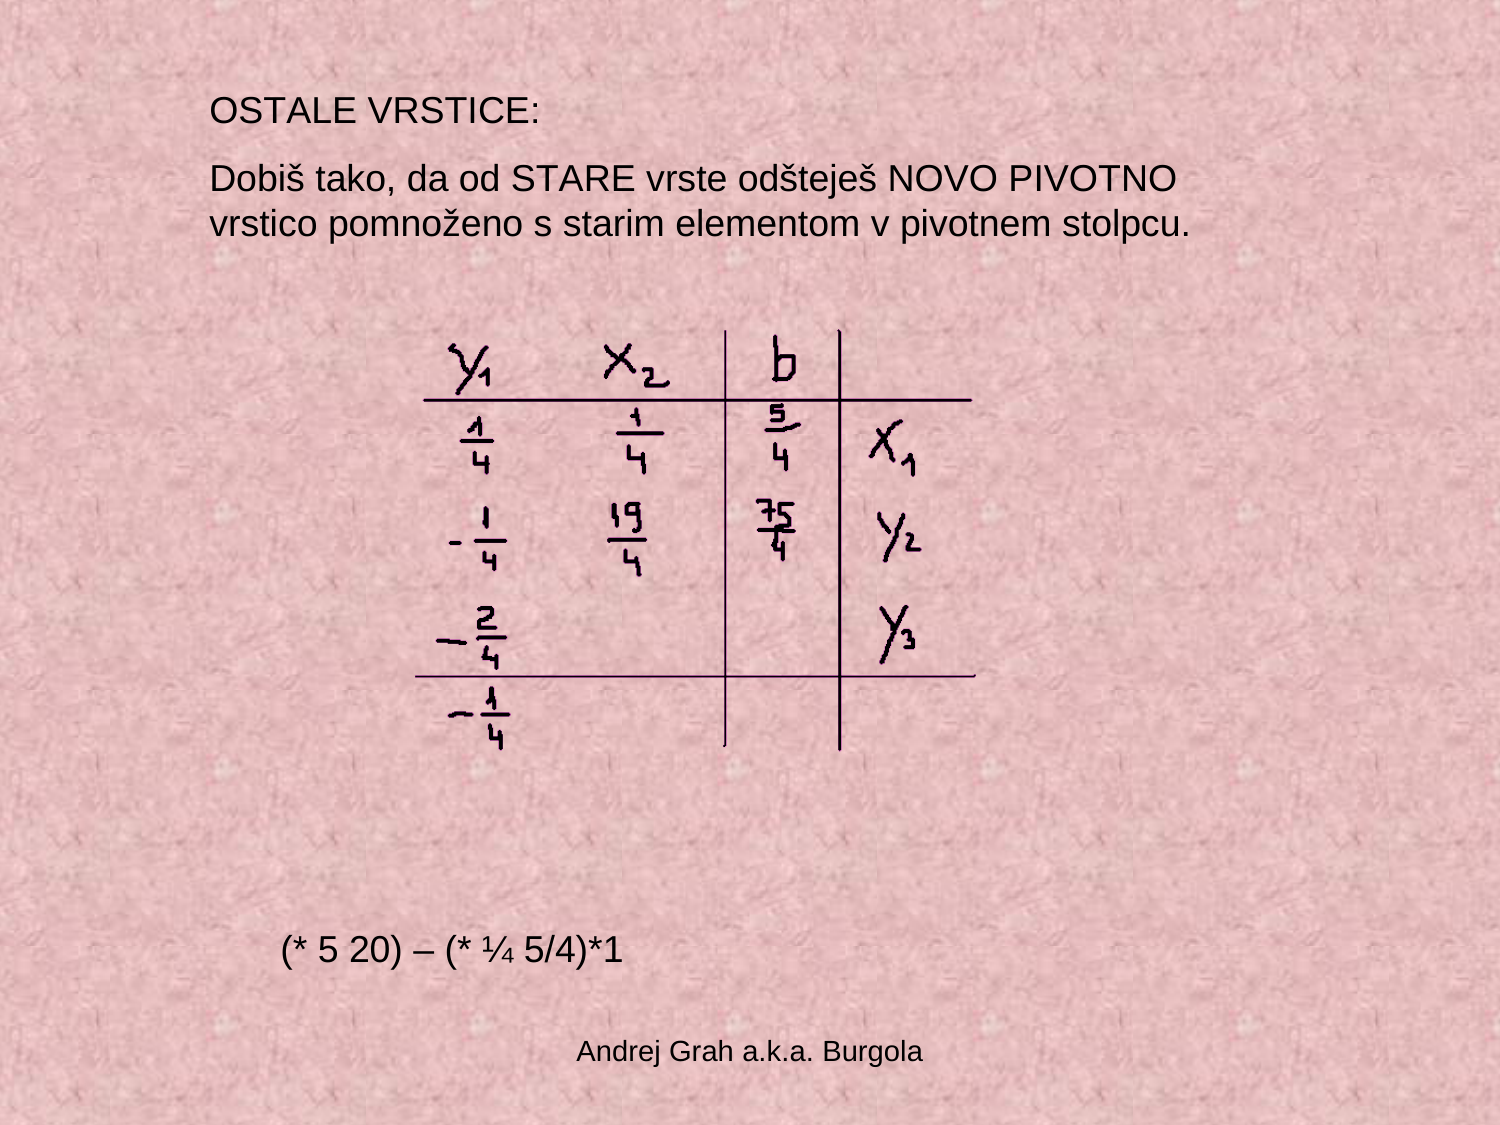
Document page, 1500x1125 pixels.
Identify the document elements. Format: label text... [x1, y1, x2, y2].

picture [0, 0, 1500, 1125]
text_box (* 5 20) – (* ¼ 5/4)*1 [265, 916, 1188, 978]
text_box OSTALE VRSTICE: Dobiš tako, da od STARE vrste odšteješ NOVO PIVOTNO vrstico pomnoženo s starim elementom v pivotnem stolpcu. [194, 78, 1211, 252]
text_box Andrej Grah a.k.a. Burgola [512, 1024, 988, 1103]
